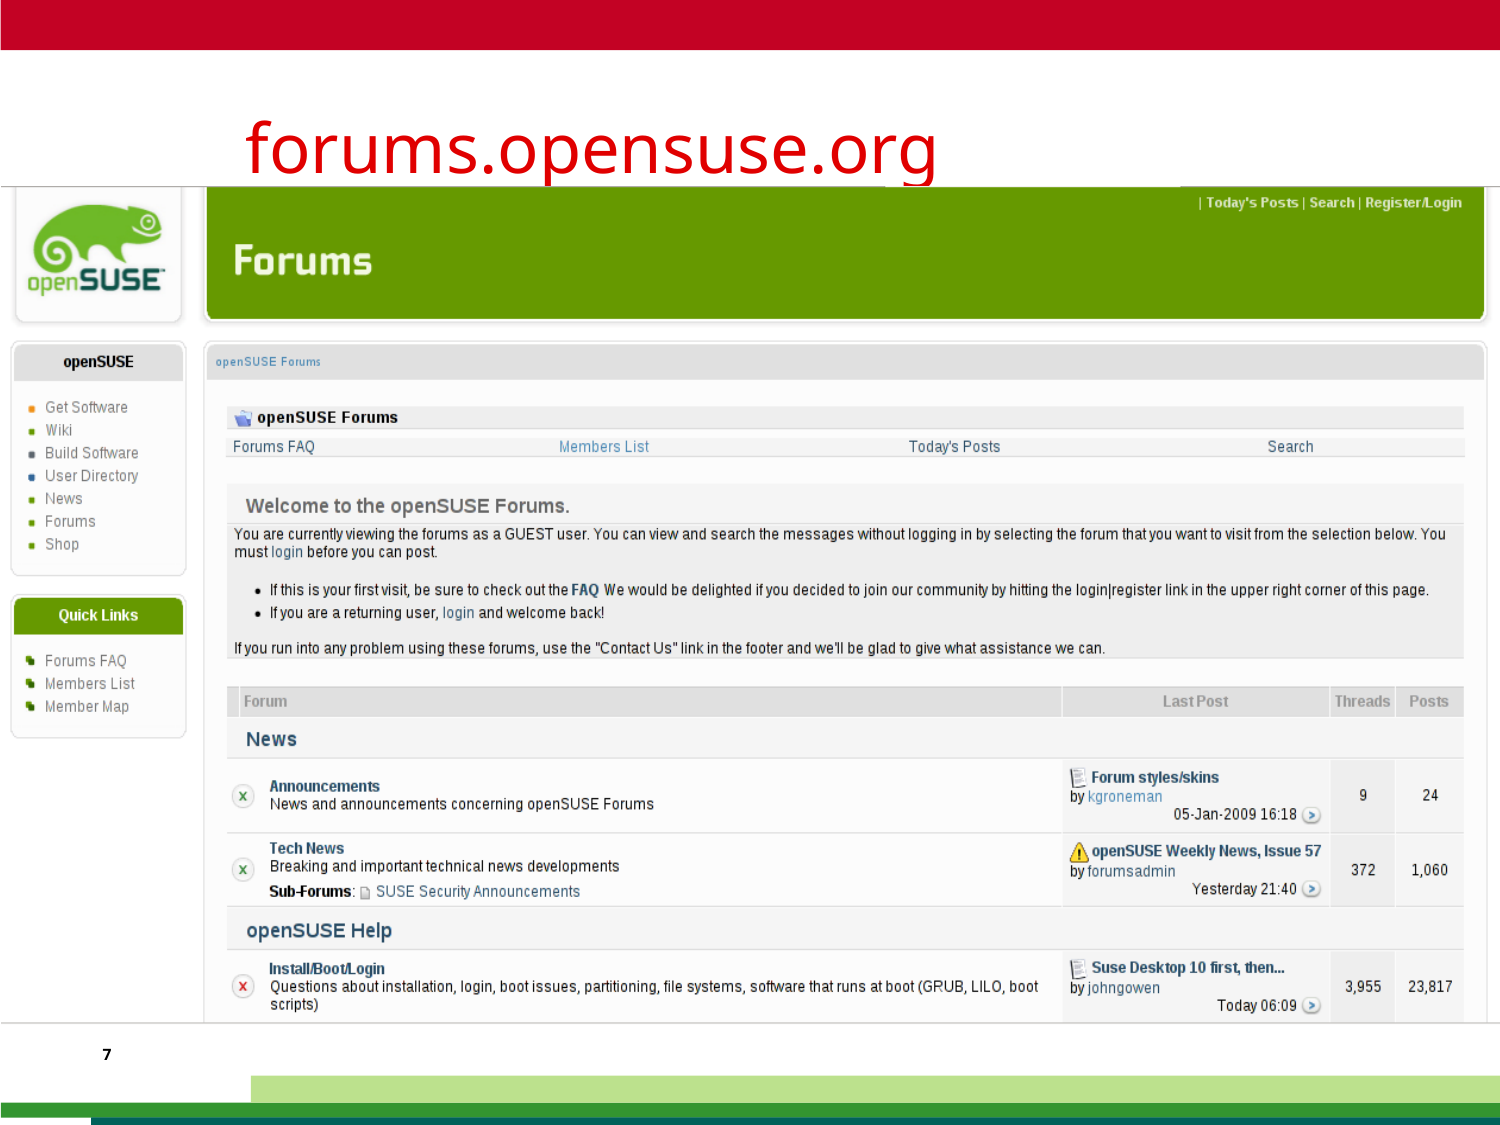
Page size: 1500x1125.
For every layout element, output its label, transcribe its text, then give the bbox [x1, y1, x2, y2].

picture [1, 186, 1500, 1025]
title forums.opensuse.org [245, 68, 1409, 186]
